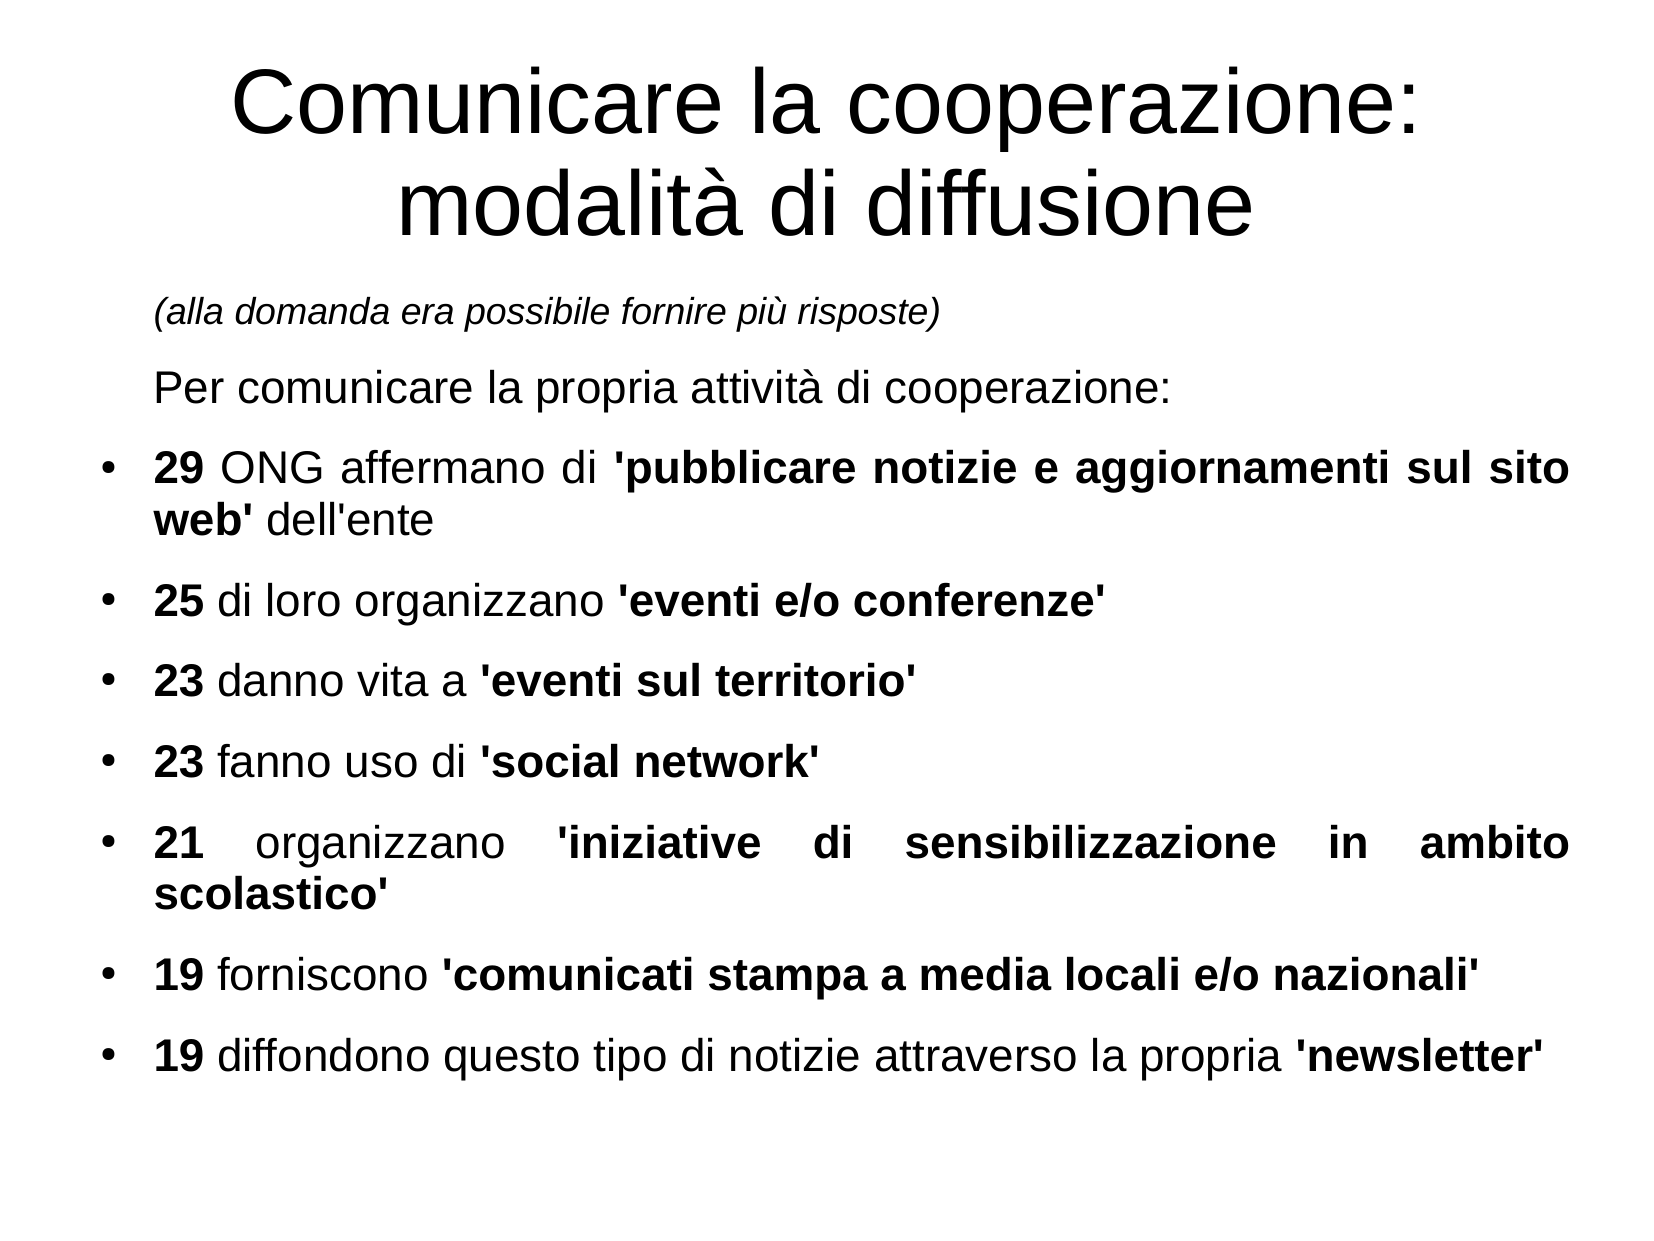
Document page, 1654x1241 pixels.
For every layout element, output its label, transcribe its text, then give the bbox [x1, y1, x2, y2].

list (alla domanda era possibile fornire più risposte) Per comunicare la propria attività di cooperazione: 29 ONG affermano di 'pubblicare notizie e aggiornamenti sul sito web' dell'ente 25 di loro organizzano 'eventi e/o conferenze' 23 danno vita a 'eventi sul territorio' 23 fanno uso di 'social network' 21 organizzano 'iniziative di sensibilizzazione in ambito scolastico' 19 forniscono 'comunicati stampa a media locali e/o nazionali' 19 diffondono questo tipo di notizie attraverso la propria 'newsletter' [82, 290, 1571, 1169]
title Comunicare la cooperazione: modalità di diffusione [82, 49, 1571, 257]
